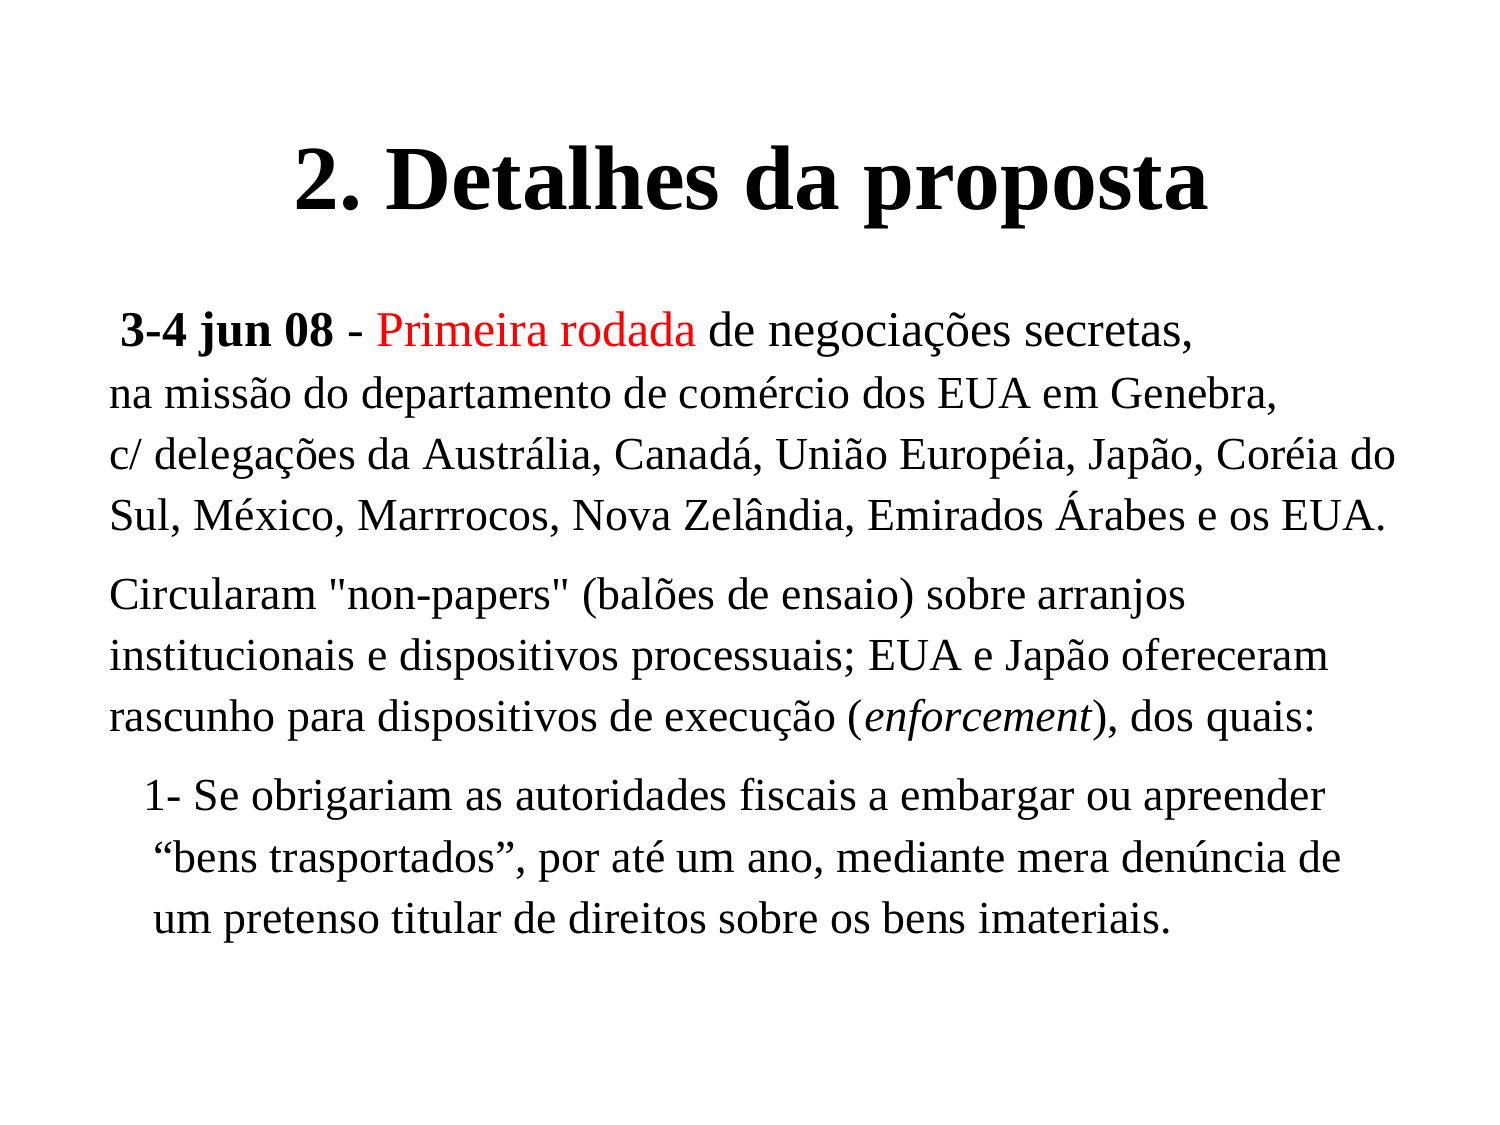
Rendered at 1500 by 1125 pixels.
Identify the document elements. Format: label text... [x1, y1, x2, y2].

title 2. Detalhes da proposta [87, 52, 1416, 307]
text_box 3-4 jun 08 - Primeira rodada de negociações secretas, na missão do departamento de comércio dos EUA em Genebra, c/ delegações da Austrália, Canadá, União Européia, Japão, Coréia do Sul, México, Marrrocos, Nova Zelândia, Emirados Árabes e os EUA. Circularam "non-papers" (balões de ensaio) sobre arranjos institucionais e dispositivos processuais; EUA e Japão ofereceram rascunho para dispositivos de execução (enforcement), dos quais: 1- Se obrigariam as autoridades fiscais a embargar ou apreender “bens trasportados”, por até um ano, mediante mera denúncia de um pretenso titular de direitos sobre os bens imateriais. [94, 282, 1421, 1013]
